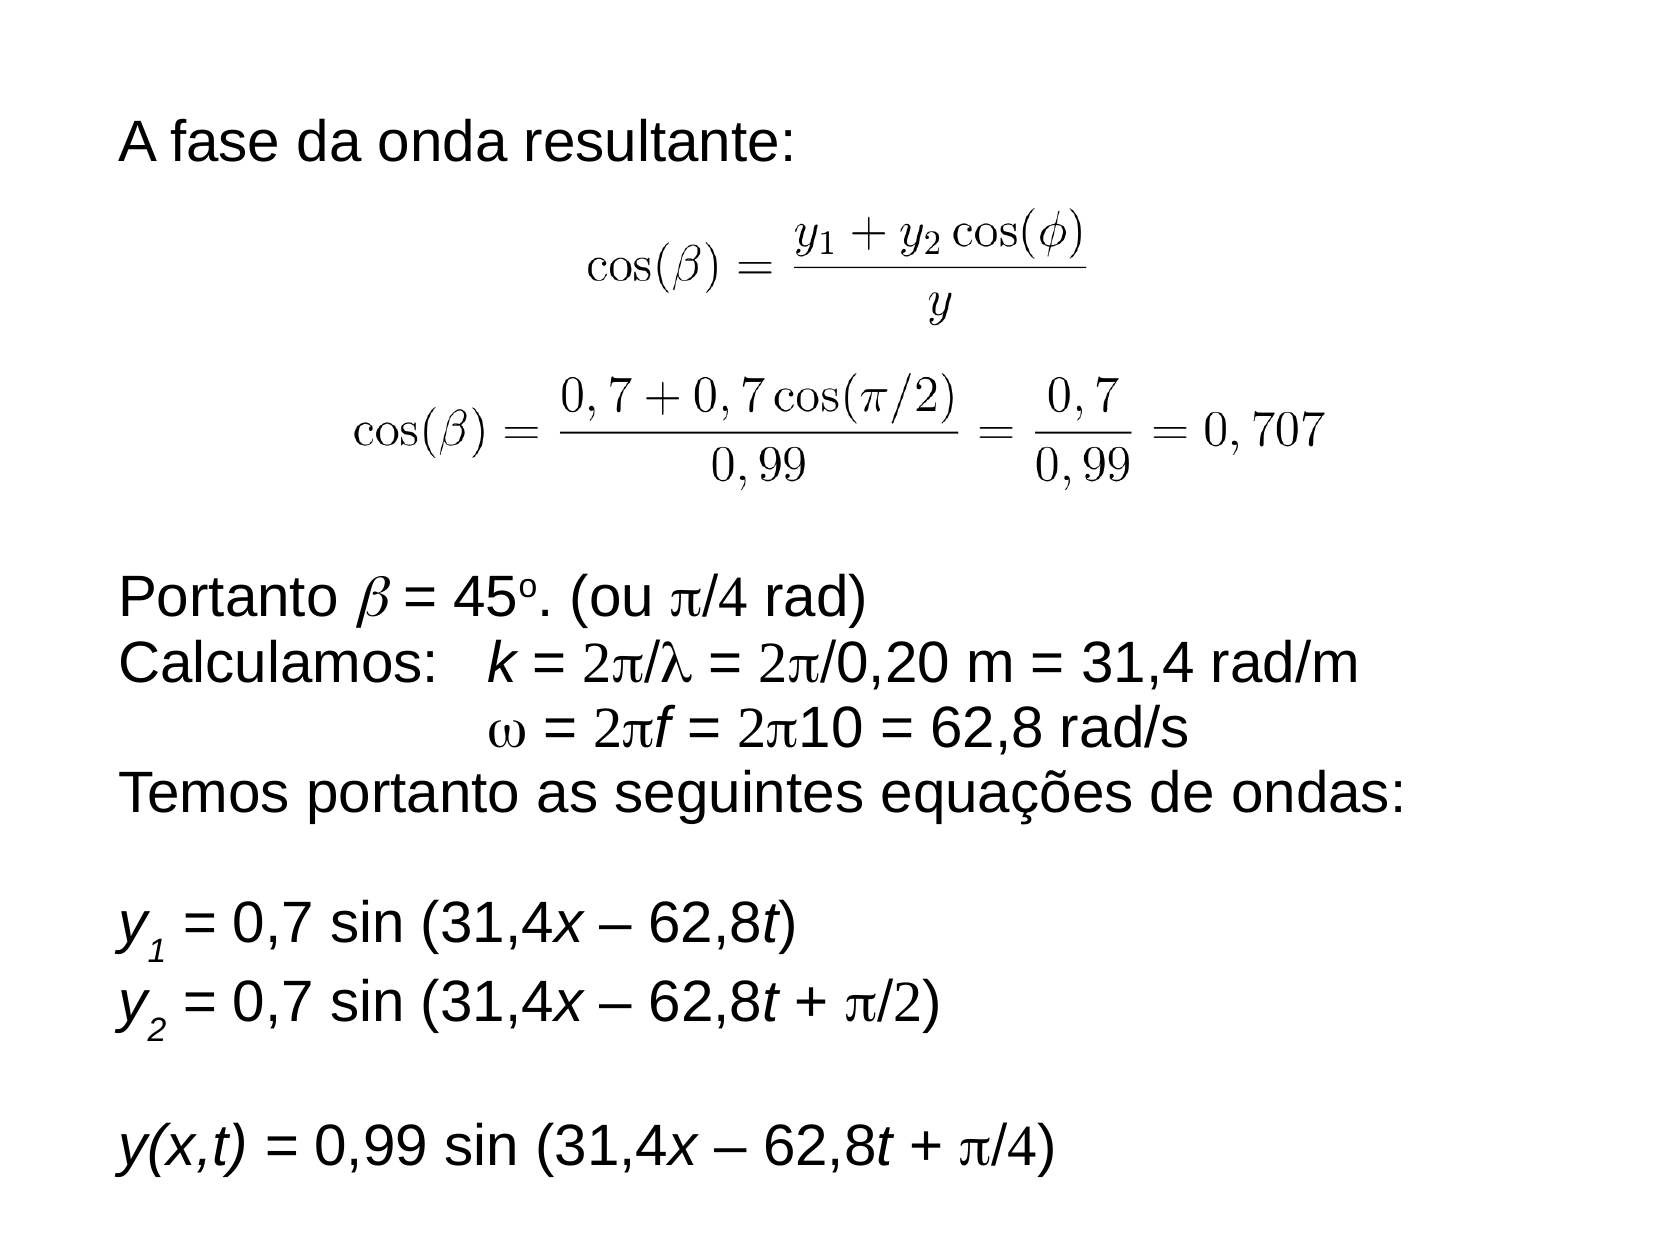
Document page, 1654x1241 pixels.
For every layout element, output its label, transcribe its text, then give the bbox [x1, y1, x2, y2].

picture [318, 177, 1354, 525]
subtitle A fase da onda resultante: Portanto b = 45o. (ou p/4 rad) Calculamos: k = 2p/l = 2p/0,20 m = 31,4 rad/m w = 2pf = 2p10 = 62,8 rad/s Temos portanto as seguintes equações de ondas: y1 = 0,7 sin (31,4x – 62,8t) y2 = 0,7 sin (31,4x – 62,8t + p/2) y(x,t) = 0,99 sin (31,4x – 62,8t + p/4) [118, 83, 1607, 1204]
